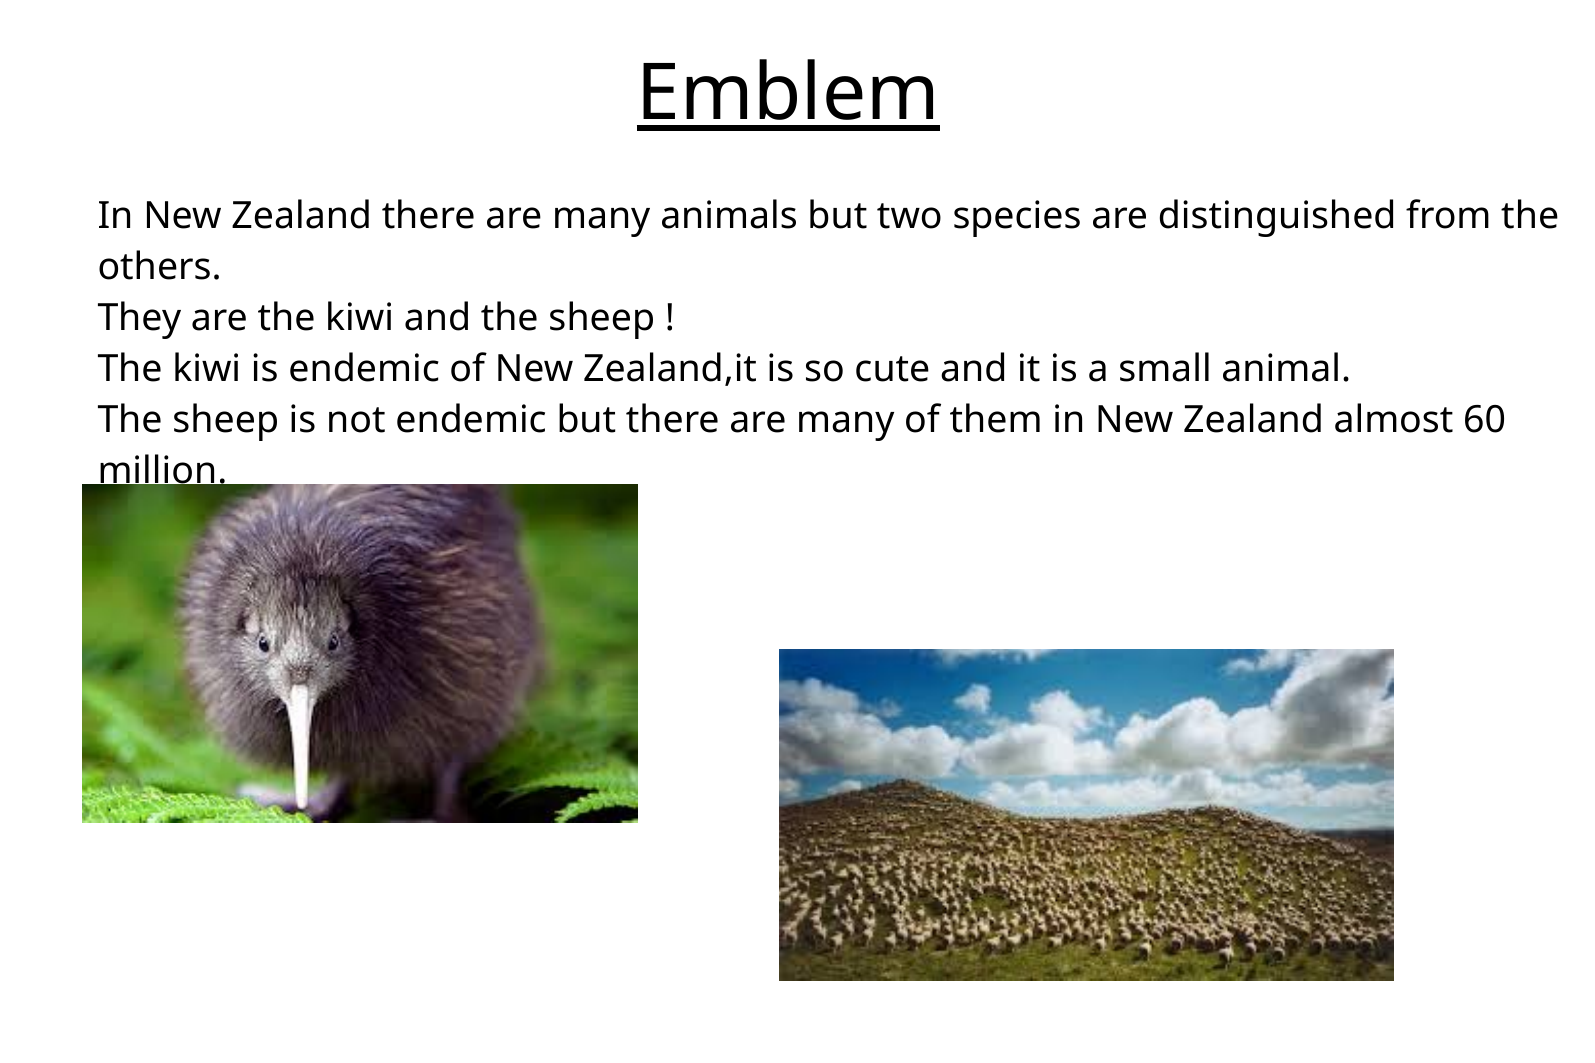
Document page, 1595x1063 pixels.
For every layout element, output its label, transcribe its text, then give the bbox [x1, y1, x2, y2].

picture [779, 649, 1394, 981]
picture [82, 745, 638, 824]
text_box In New Zealand there are many animals but two species are distinguished from the others. They are the kiwi and the sheep ! The kiwi is endemic of New Zealand,it is so cute and it is a small animal. The sheep is not endemic but there are many of them in New Zealand almost 60 million. [11, 180, 1579, 745]
title Emblem [70, 0, 1506, 178]
